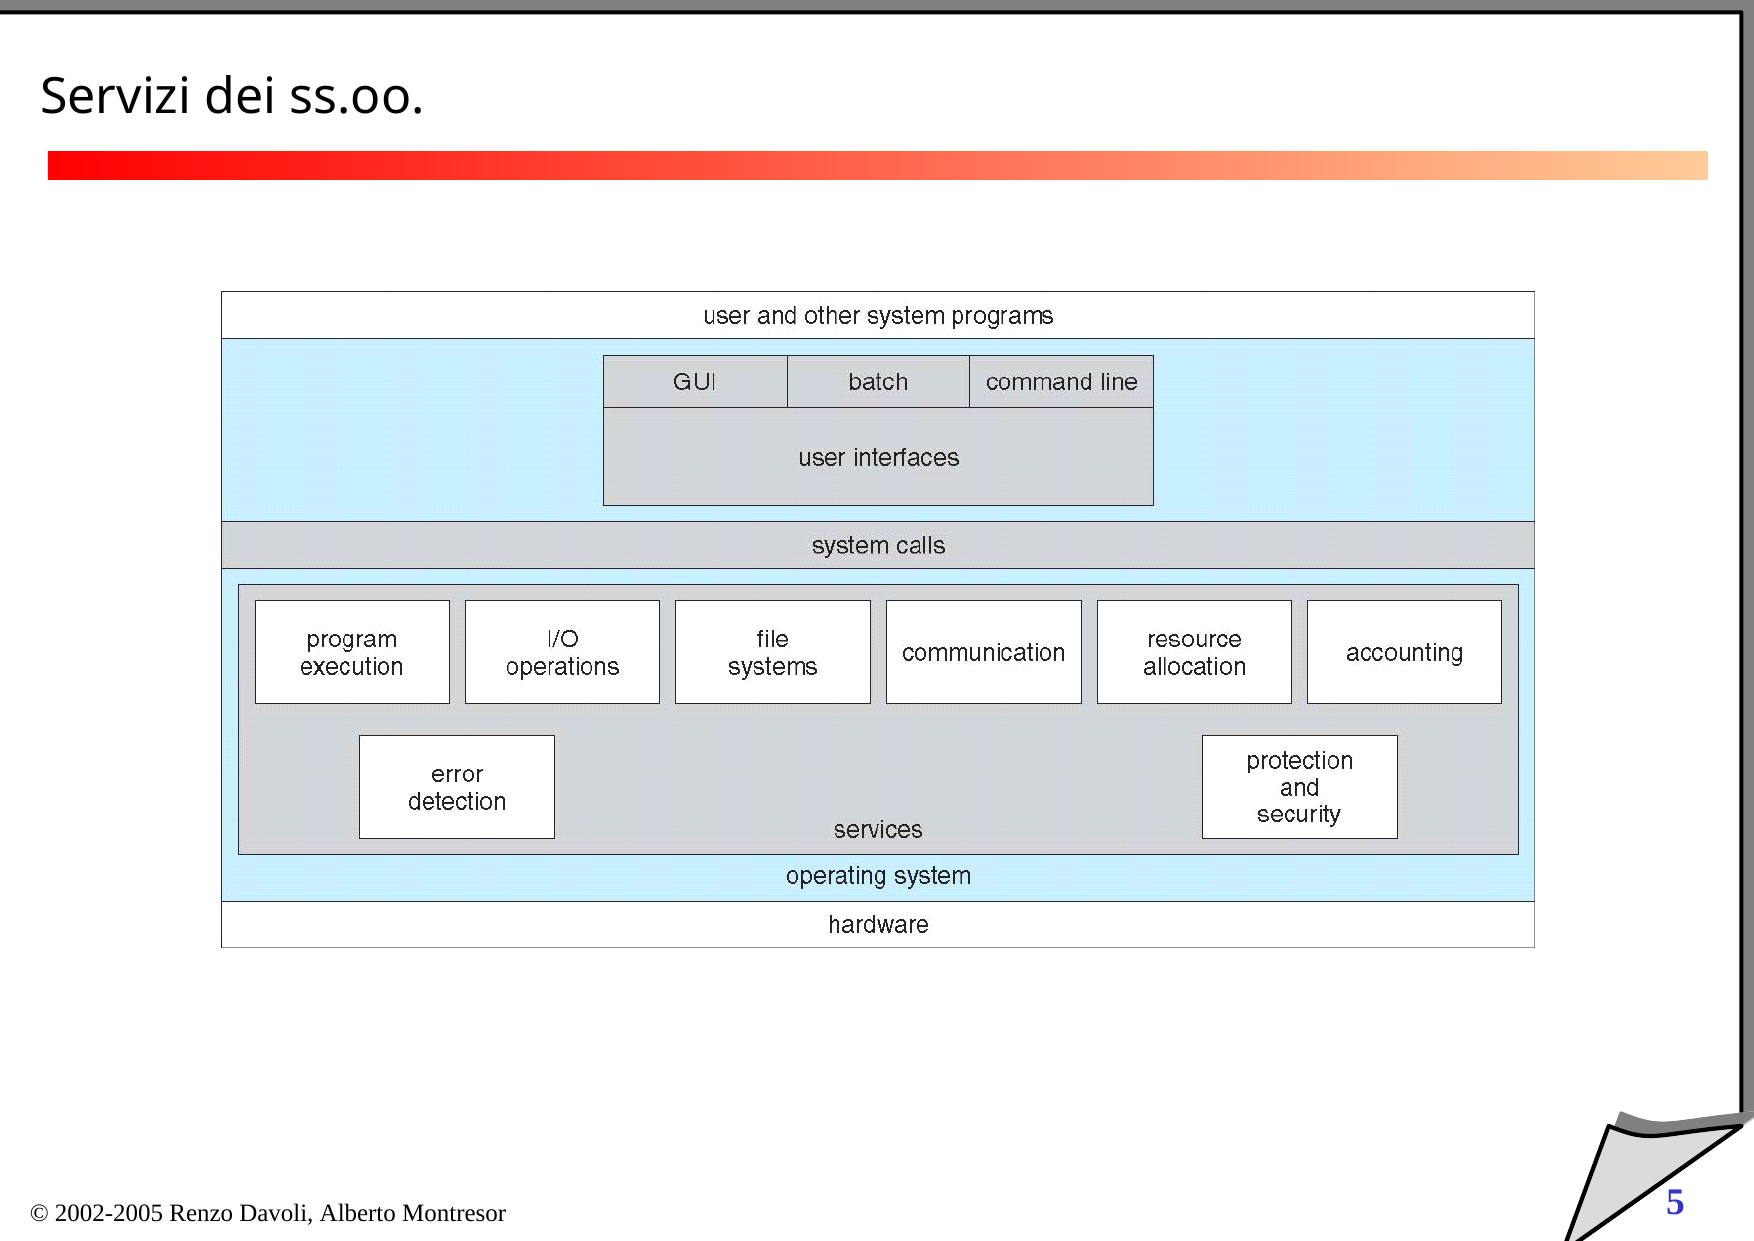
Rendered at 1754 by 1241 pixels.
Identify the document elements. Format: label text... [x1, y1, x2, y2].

picture [221, 291, 1535, 948]
title Servizi dei ss.oo. [40, 49, 1714, 144]
